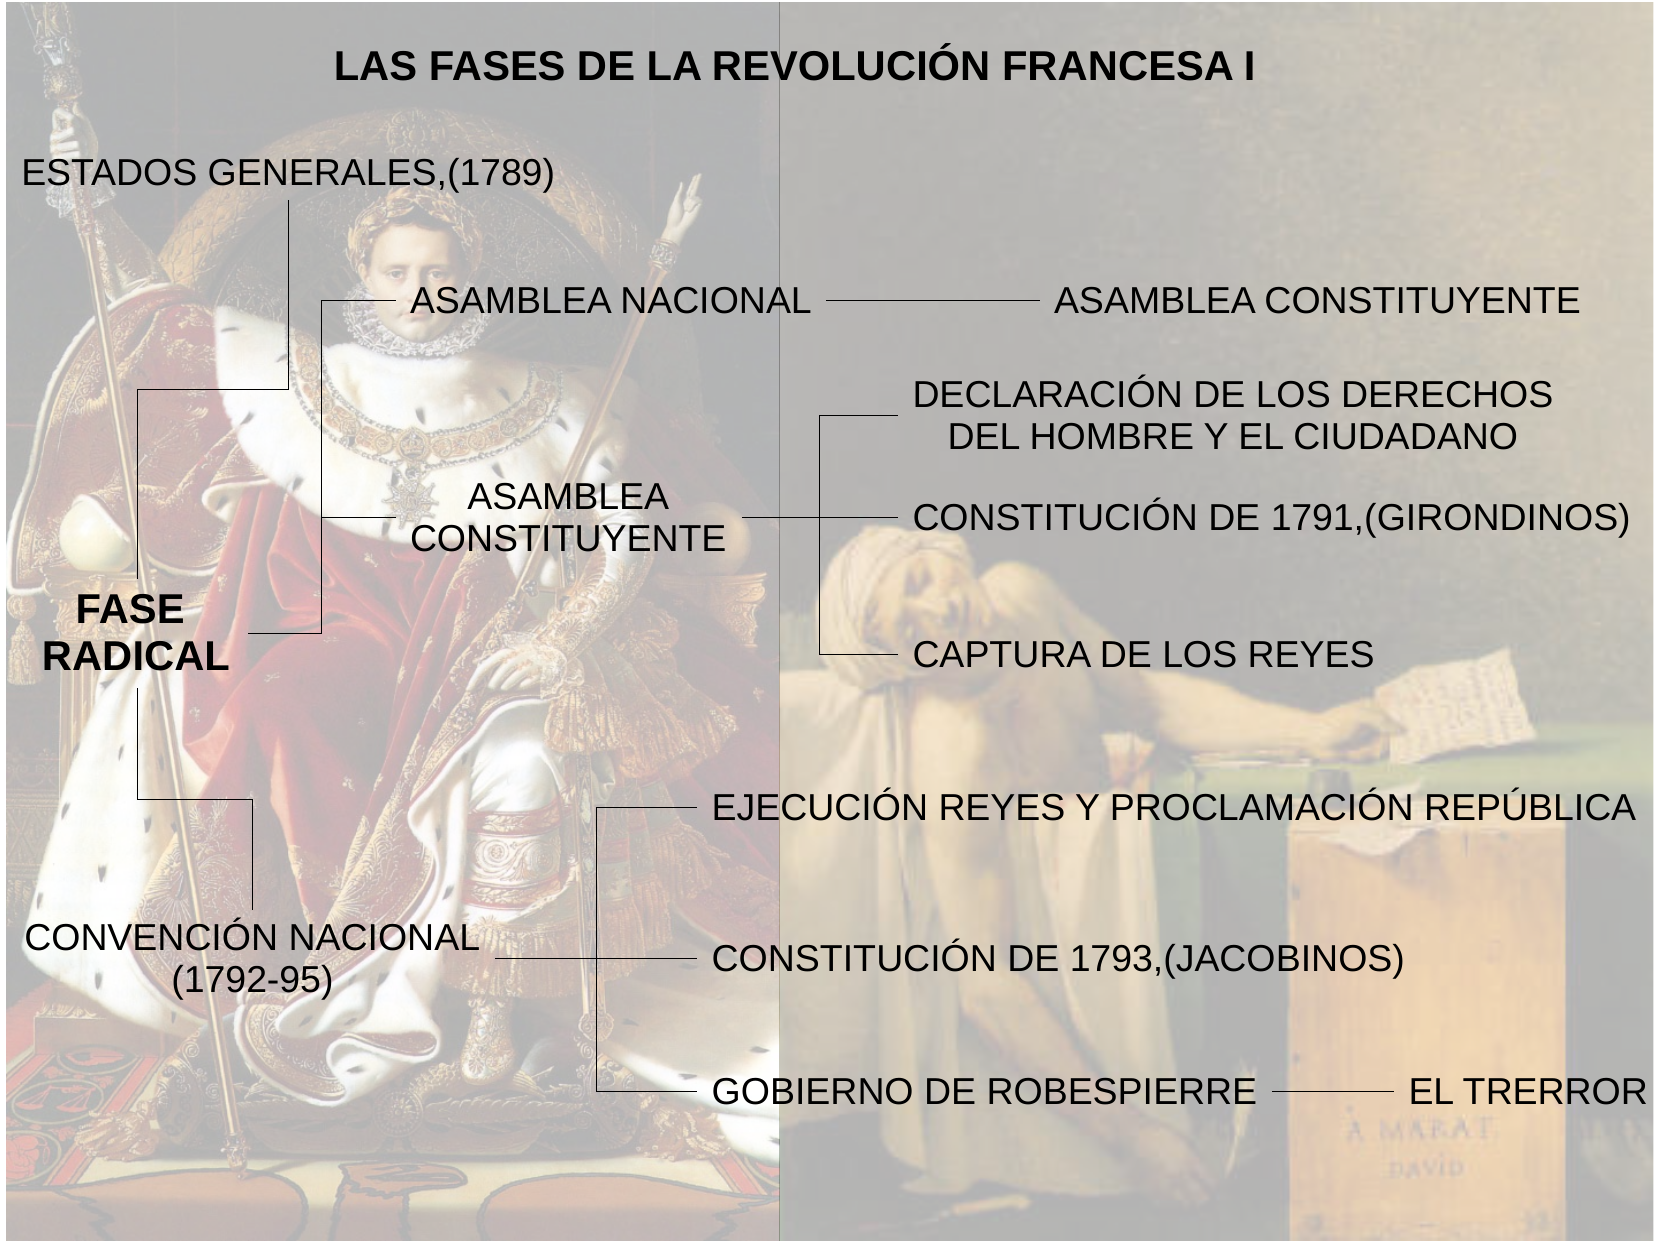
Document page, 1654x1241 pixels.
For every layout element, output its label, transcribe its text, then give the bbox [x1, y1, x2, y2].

text_box CAPTURA DE LOS REYES [897, 625, 1391, 683]
text_box CONSTITUCIÓN DE 1791,(GIRONDINOS) [897, 489, 1647, 546]
text_box EJECUCIÓN REYES Y PROCLAMACIÓN REPÚBLICA [696, 779, 1652, 837]
picture [6, 2, 1654, 1091]
text_box CONSTITUCIÓN DE 1793,(JACOBINOS) [696, 930, 1421, 988]
text_box ESTADOS GENERALES,(1789) [6, 143, 571, 201]
text_box LAS FASES DE LA REVOLUCIÓN FRANCESA I [318, 34, 1453, 107]
text_box ASAMBLEA CONSTITUYENTE [1039, 271, 1598, 329]
text_box ASAMBLEA CONSTITUYENTE [395, 468, 743, 567]
text_box EL TRERROR [1393, 1062, 1654, 1120]
text_box ASAMBLEA NACIONAL [395, 271, 827, 329]
picture [6, 201, 1654, 1241]
text_box CONVENCIÓN NACIONAL (1792-95) [9, 909, 496, 1009]
text_box DECLARACIÓN DE LOS DERECHOS DEL HOMBRE Y EL CIUDADANO [897, 366, 1569, 466]
text_box GOBIERNO DE ROBESPIERRE [696, 1062, 1273, 1120]
text_box FASE RADICAL [27, 578, 249, 689]
